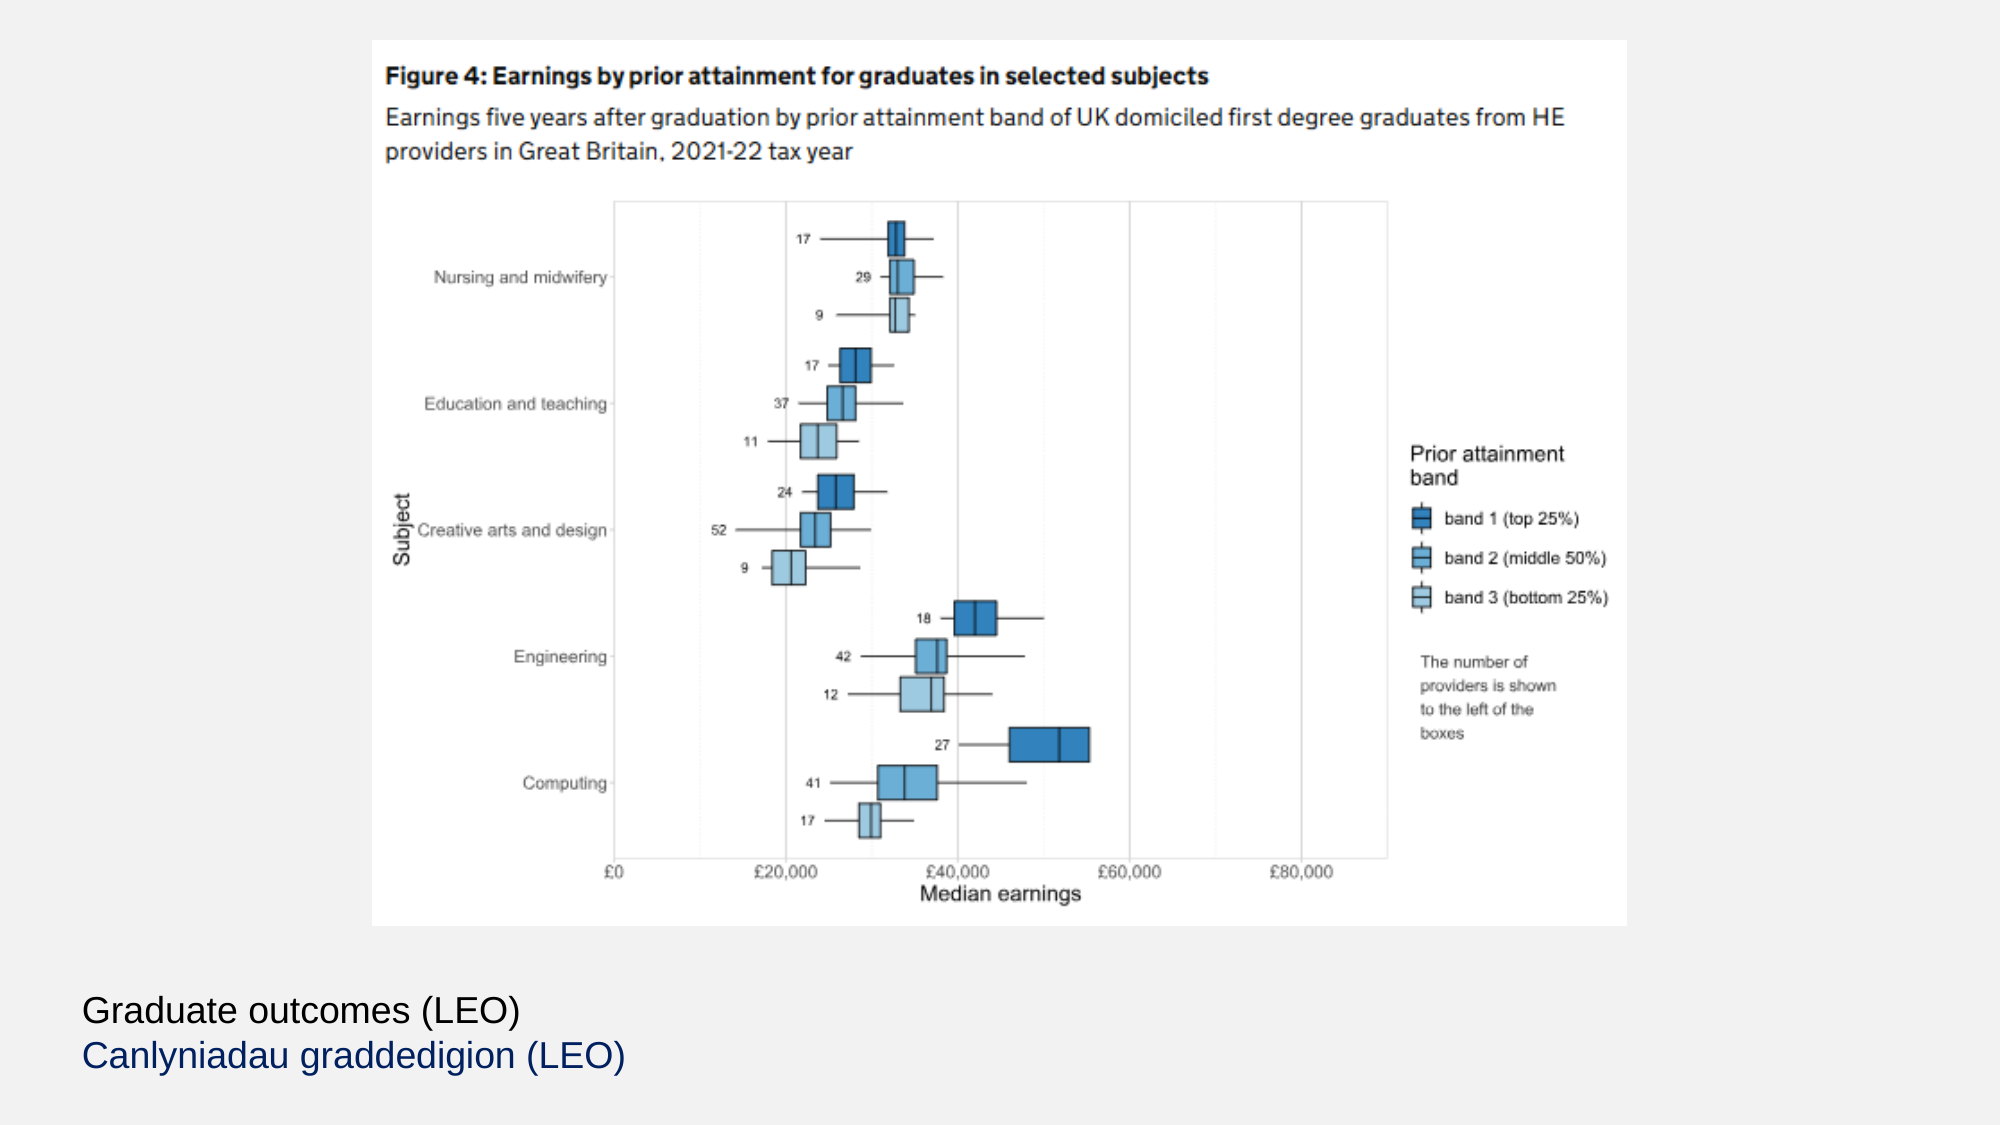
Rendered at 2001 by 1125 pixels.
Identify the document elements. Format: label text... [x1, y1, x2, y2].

picture [372, 40, 1627, 927]
text_box Graduate outcomes (LEO) Canlyniadau graddedigion (LEO) [66, 978, 1067, 1085]
